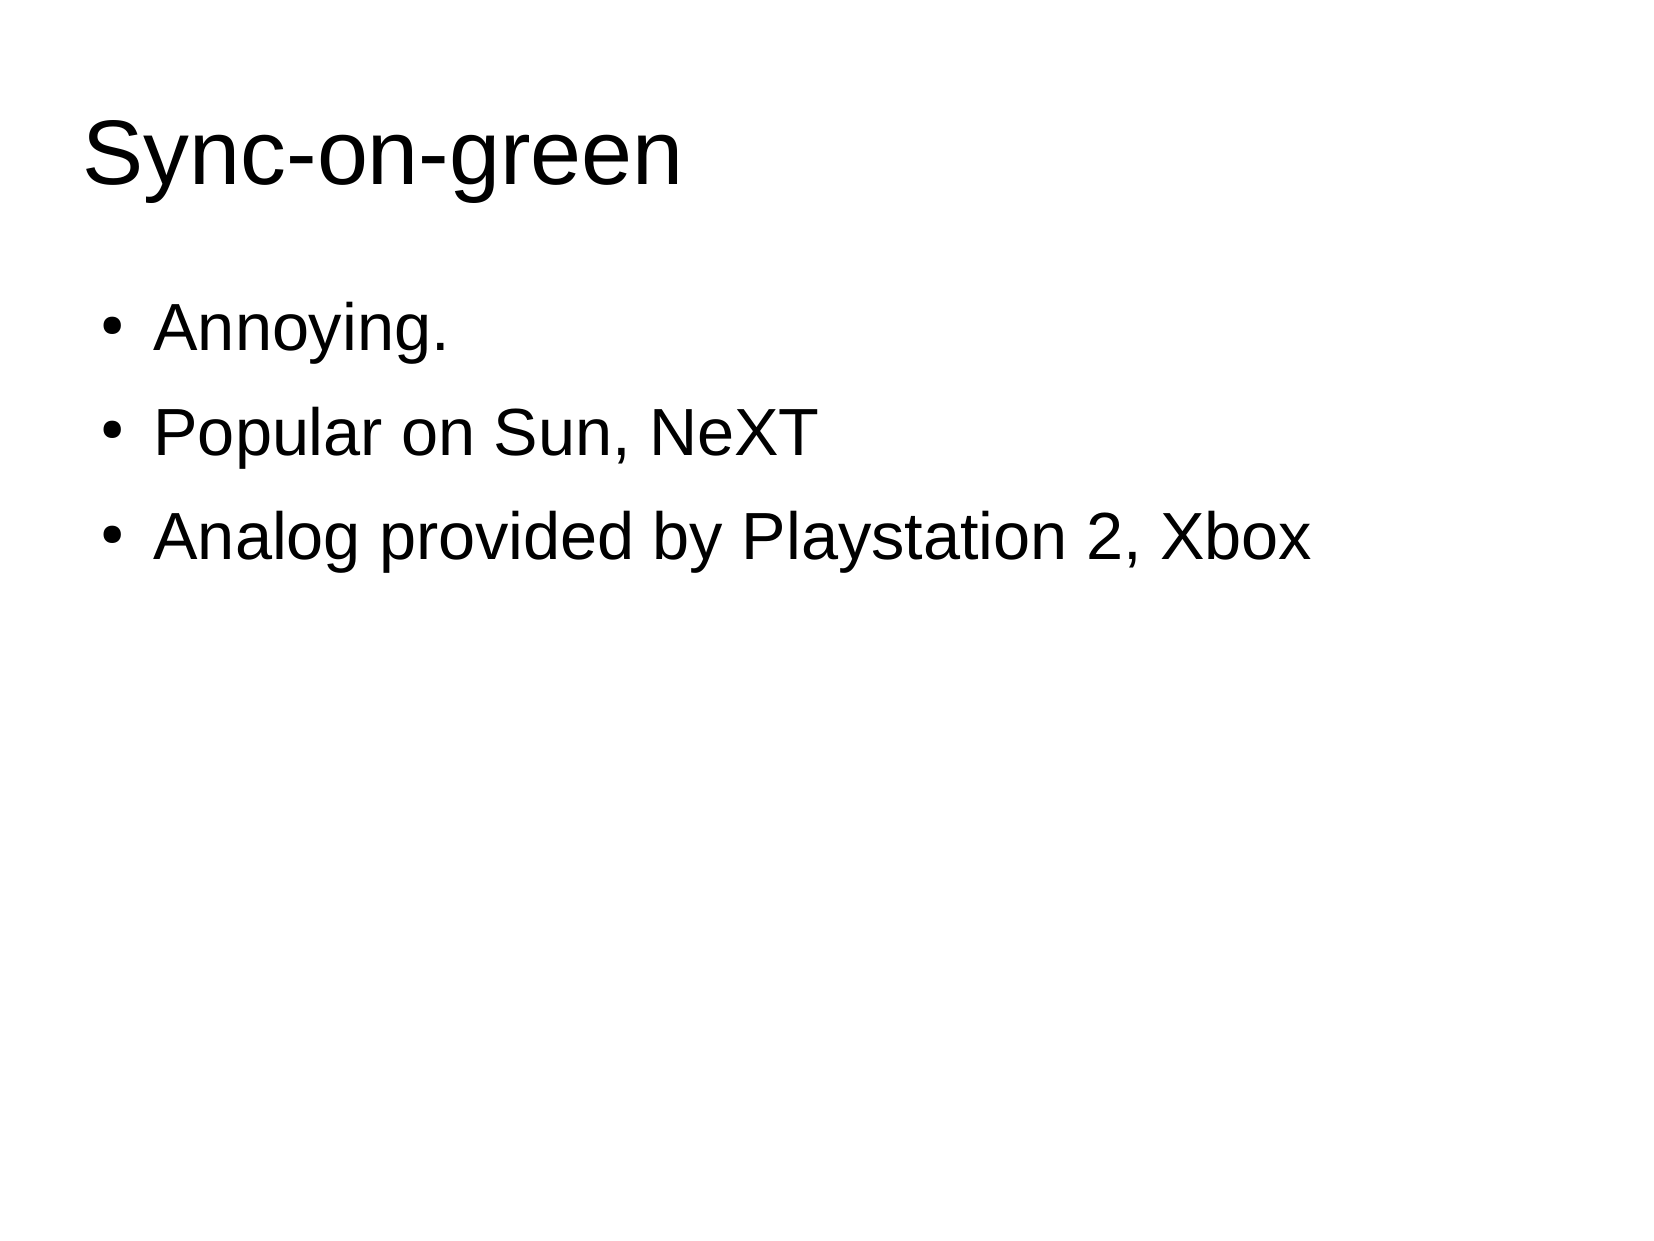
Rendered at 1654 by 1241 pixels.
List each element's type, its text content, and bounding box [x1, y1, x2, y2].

list Annoying. Popular on Sun, NeXT Analog provided by Playstation 2, Xbox [82, 290, 1571, 1094]
title Sync-on-green [82, 56, 1571, 250]
